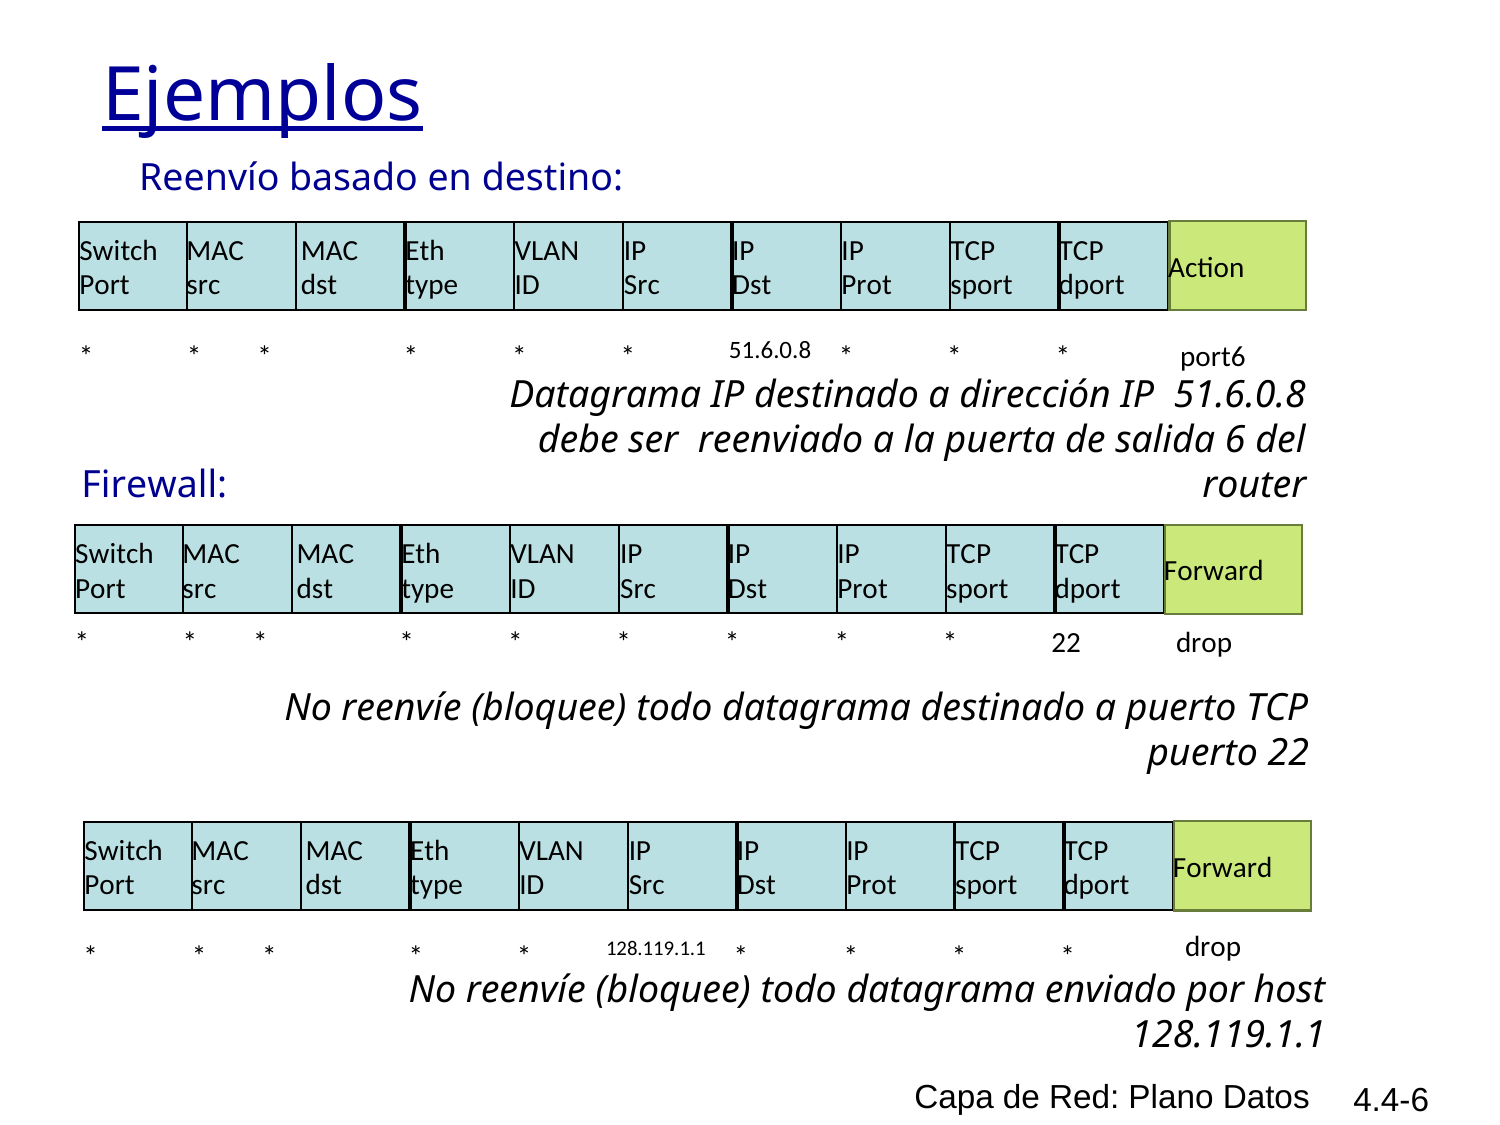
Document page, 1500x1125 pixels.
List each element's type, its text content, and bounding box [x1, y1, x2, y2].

text_box * [191, 928, 262, 982]
text_box Eth type [410, 818, 519, 913]
text_box * [834, 613, 942, 667]
text_box Firewall: [81, 460, 228, 506]
text_box Action [1168, 239, 1307, 292]
text_box * [512, 328, 620, 370]
text_box * [78, 328, 186, 382]
text_box [1168, 221, 1307, 239]
text_box VLAN ID [519, 818, 628, 913]
text_box [295, 221, 300, 310]
text_box Eth type [401, 522, 510, 613]
text_box IP Prot [837, 522, 945, 613]
text_box 22 [1051, 613, 1160, 667]
text_box * [182, 613, 253, 667]
text_box Switch Port [84, 818, 191, 913]
text_box Eth type [405, 218, 514, 313]
text_box MAC dst [300, 218, 405, 313]
text_box No reenvíe (bloquee) todo datagrama enviado por host 128.119.1.1 [311, 965, 1326, 1056]
text_box No reenvíe (bloquee) todo datagrama destinado a puerto TCP puerto 22 [253, 682, 1310, 773]
text_box * [1060, 928, 1169, 965]
text_box * [408, 928, 516, 965]
text_box * [186, 328, 257, 382]
text_box IP Src [628, 818, 736, 913]
text_box IP Src [624, 218, 731, 313]
text_box VLAN ID [510, 522, 619, 613]
text_box * [257, 328, 403, 382]
text_box IP Dst [727, 522, 837, 613]
text_box * [724, 613, 834, 667]
text_box Forward [1163, 542, 1303, 596]
text_box * [262, 928, 408, 982]
text_box TCP sport [950, 218, 1058, 313]
text_box TCP dport [1054, 522, 1164, 617]
text_box IP Src [619, 522, 727, 613]
text_box VLAN ID [514, 218, 623, 313]
text_box Forward [1172, 839, 1312, 892]
text_box 51.6.0.8 [728, 322, 838, 370]
text_box MAC dst [305, 818, 410, 913]
text_box TCP dport [1063, 818, 1173, 913]
text_box * [83, 928, 191, 982]
text_box Switch Port [75, 522, 182, 617]
text_box * [403, 328, 512, 382]
text_box * [951, 928, 1060, 965]
text_box IP Prot [841, 218, 949, 313]
text_box port6 [1180, 328, 1289, 370]
text_box IP Prot [846, 818, 954, 913]
title Ejemplos [87, 37, 1468, 144]
text_box [1164, 596, 1303, 614]
text_box [291, 525, 296, 613]
text_box MAC src [186, 218, 295, 313]
text_box * [947, 328, 1055, 370]
text_box drop [1176, 613, 1285, 667]
text_box 128.119.1.1 [606, 925, 734, 965]
text_box * [508, 613, 616, 667]
text_box drop [1184, 917, 1294, 965]
text_box Reenvío basado en destino: [139, 152, 624, 198]
text_box * [399, 613, 508, 667]
text_box MAC dst [296, 522, 401, 613]
text_box * [74, 613, 182, 667]
text_box IP Dst [736, 818, 846, 913]
text_box Switch Port [79, 218, 186, 313]
text_box [1164, 524, 1303, 542]
text_box [1168, 292, 1307, 311]
text_box Datagrama IP destinado a dirección IP 51.6.0.8 debe ser reenviado a la puerta de salida 6 del router [466, 370, 1307, 506]
text_box * [253, 613, 399, 667]
text_box TCP sport [955, 818, 1063, 913]
text_box TCP sport [946, 522, 1054, 613]
text_box [1173, 892, 1312, 911]
text_box * [733, 928, 843, 965]
text_box * [620, 328, 728, 370]
text_box [300, 821, 305, 910]
text_box * [942, 613, 1051, 667]
text_box * [516, 928, 606, 965]
text_box IP Dst [731, 218, 841, 313]
text_box * [843, 928, 951, 965]
text_box TCP dport [1058, 218, 1168, 313]
text_box MAC src [182, 522, 291, 613]
text_box * [616, 613, 724, 667]
text_box MAC src [191, 818, 300, 913]
text_box [1173, 821, 1312, 839]
text_box * [1055, 328, 1165, 370]
text_box * [838, 328, 947, 370]
